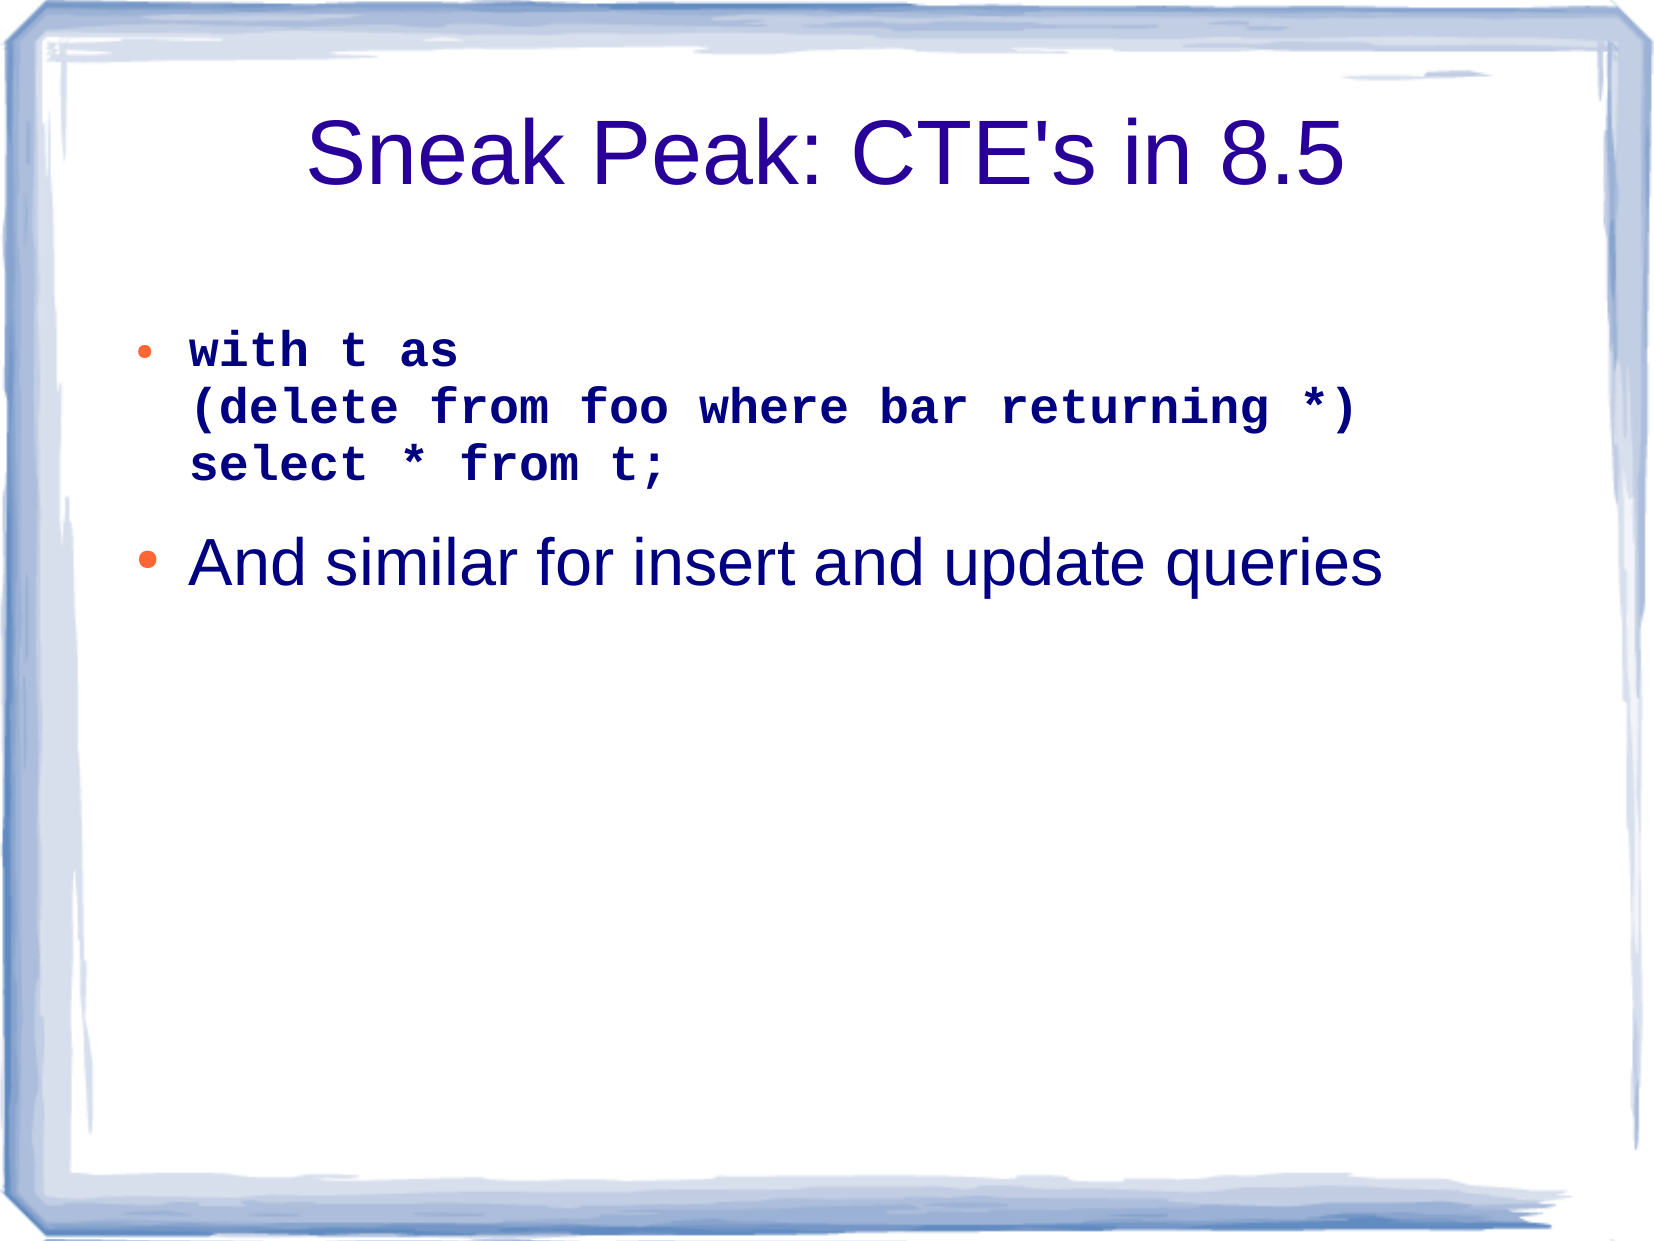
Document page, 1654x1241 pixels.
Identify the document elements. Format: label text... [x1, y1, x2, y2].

title Sneak Peak: CTE's in 8.5 [82, 56, 1571, 250]
list with t as (delete from foo where bar returning *) select * from t; And similar for insert and update queries [118, 324, 1571, 990]
picture [0, 0, 1654, 1241]
